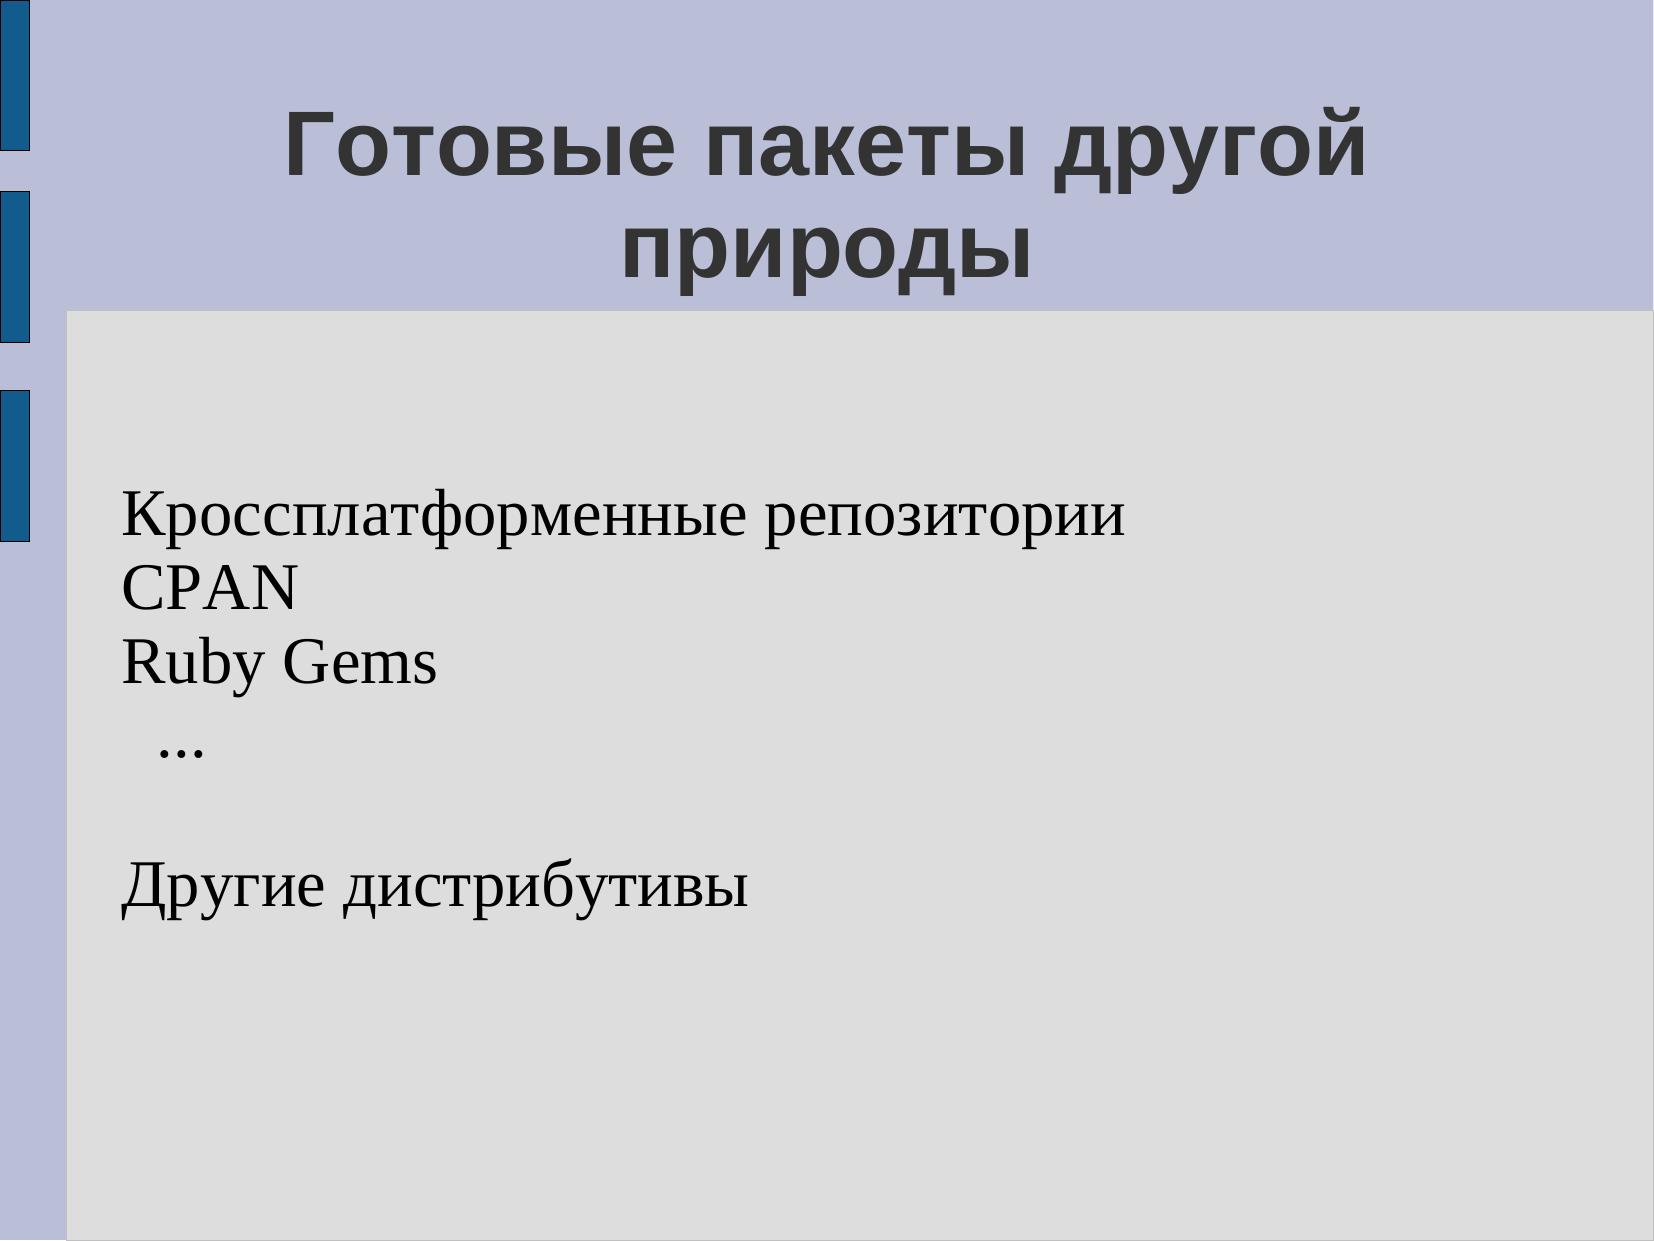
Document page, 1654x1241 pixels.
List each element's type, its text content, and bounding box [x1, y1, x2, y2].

subtitle Кроссплатформенные репозитории CPAN Ruby Gems ... Другие дистрибутивы [121, 344, 1534, 1127]
title Готовые пакеты другой природы [121, 83, 1534, 307]
